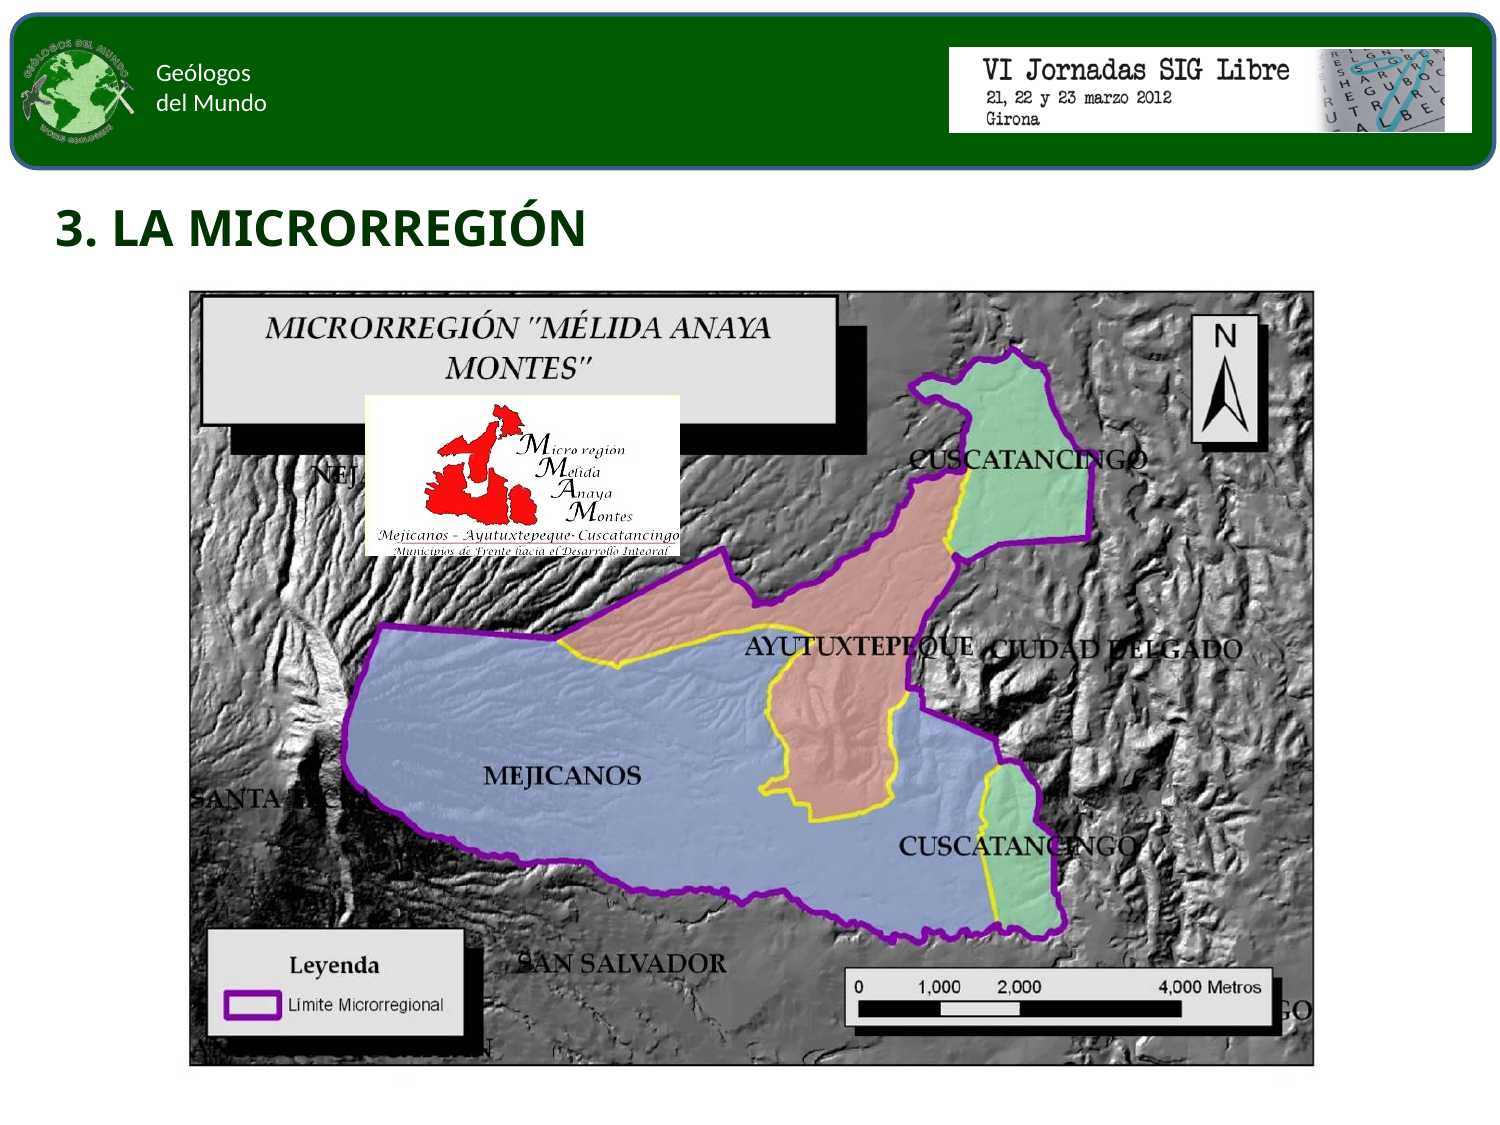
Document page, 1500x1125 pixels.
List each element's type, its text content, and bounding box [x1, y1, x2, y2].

text_box [11, 14, 1495, 169]
picture [19, 36, 136, 145]
picture [178, 281, 1325, 1090]
picture [950, 48, 1471, 132]
text_box Geólogos del Mundo [141, 49, 361, 125]
text_box 3. LA MICRORREGIÓN [41, 188, 1447, 264]
text_box [194, 255, 1365, 1125]
